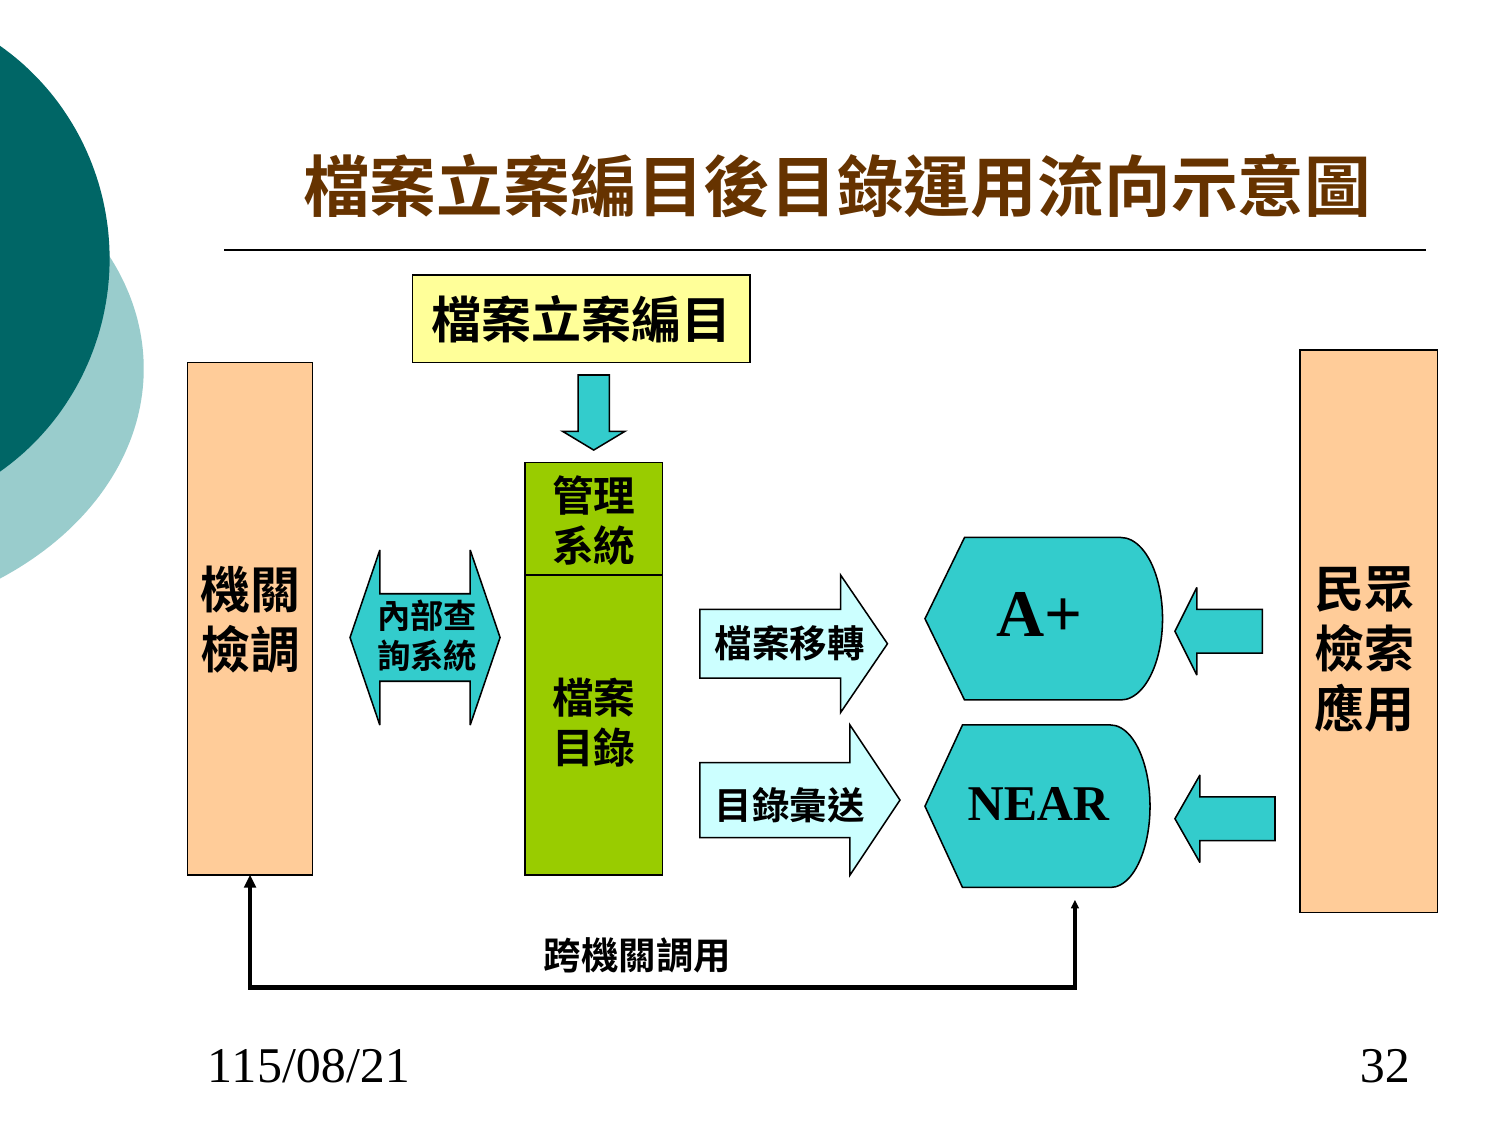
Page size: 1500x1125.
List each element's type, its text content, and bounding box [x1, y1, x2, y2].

text_box [525, 781, 663, 875]
text_box [365, 683, 380, 726]
text_box 跨機關調用 [512, 924, 763, 986]
text_box A+ [927, 562, 1153, 658]
text_box 檔案立案編目後目錄運用流向示意圖 [249, 137, 1426, 233]
text_box [924, 724, 1151, 888]
text_box NEAR [950, 763, 1126, 839]
text_box [699, 725, 883, 774]
text_box 管理系統 檔案目錄 [525, 576, 663, 781]
text_box 內部查詢系統 [362, 587, 513, 683]
text_box [699, 575, 866, 612]
text_box 機關 檢調 [187, 362, 313, 875]
text_box [470, 549, 483, 587]
text_box [952, 537, 1151, 562]
text_box 目錄彙送 [699, 774, 888, 836]
text_box [944, 567, 1163, 700]
text_box [367, 549, 380, 587]
text_box 檔案立案編目 [412, 274, 750, 363]
text_box [888, 782, 901, 819]
text_box [699, 836, 877, 876]
text_box [350, 602, 362, 673]
text_box 檔案移轉 [699, 612, 888, 673]
text_box 民眾檢索應用 [1299, 549, 1438, 746]
text_box [1299, 349, 1438, 549]
text_box 管理系統 檔案目錄 [525, 462, 663, 574]
text_box [699, 673, 868, 713]
text_box [470, 683, 485, 726]
text_box [1174, 774, 1276, 863]
text_box [562, 375, 626, 451]
text_box [1174, 587, 1263, 676]
text_box [1299, 746, 1438, 913]
